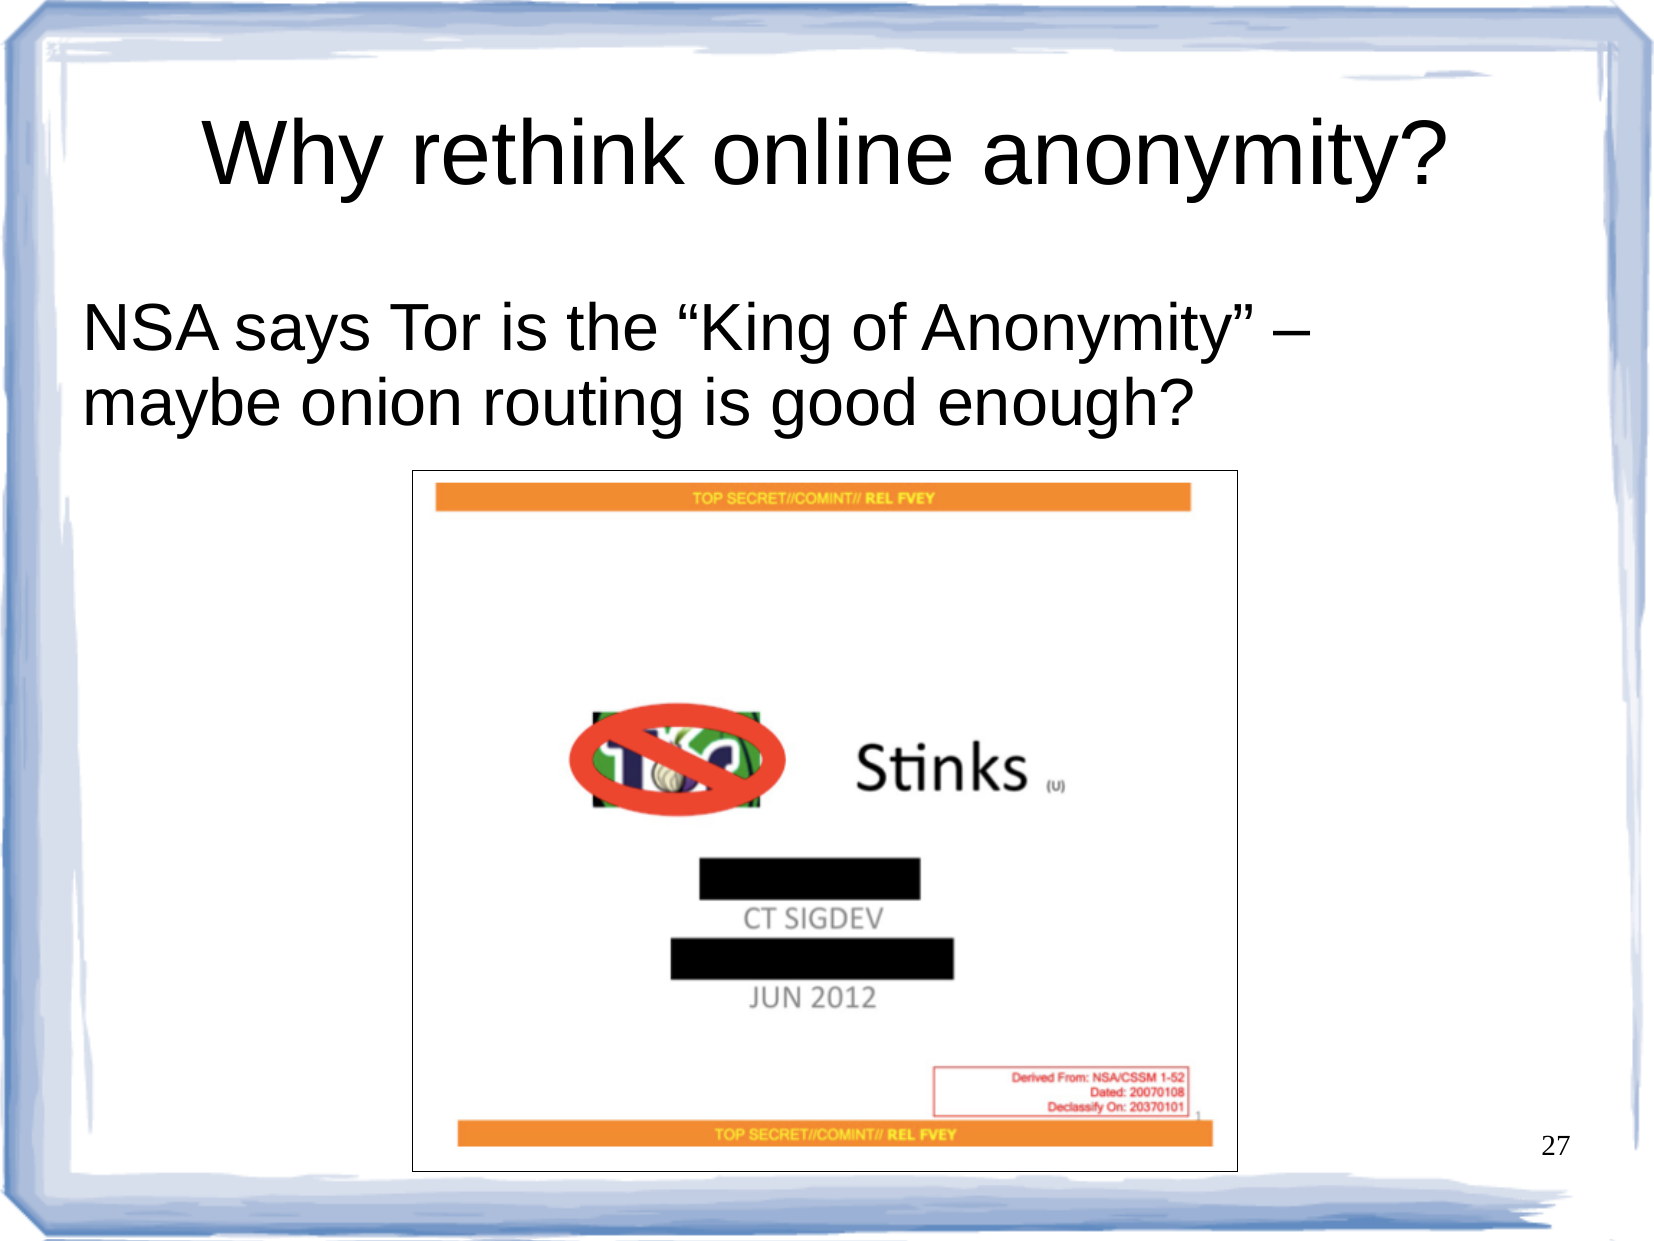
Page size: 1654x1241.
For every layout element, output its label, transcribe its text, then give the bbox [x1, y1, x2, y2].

list NSA says Tor is the “King of Anonymity” – maybe onion routing is good enough? [82, 290, 1571, 1109]
title Why rethink online anonymity? [82, 49, 1571, 257]
picture [0, 0, 1654, 1241]
